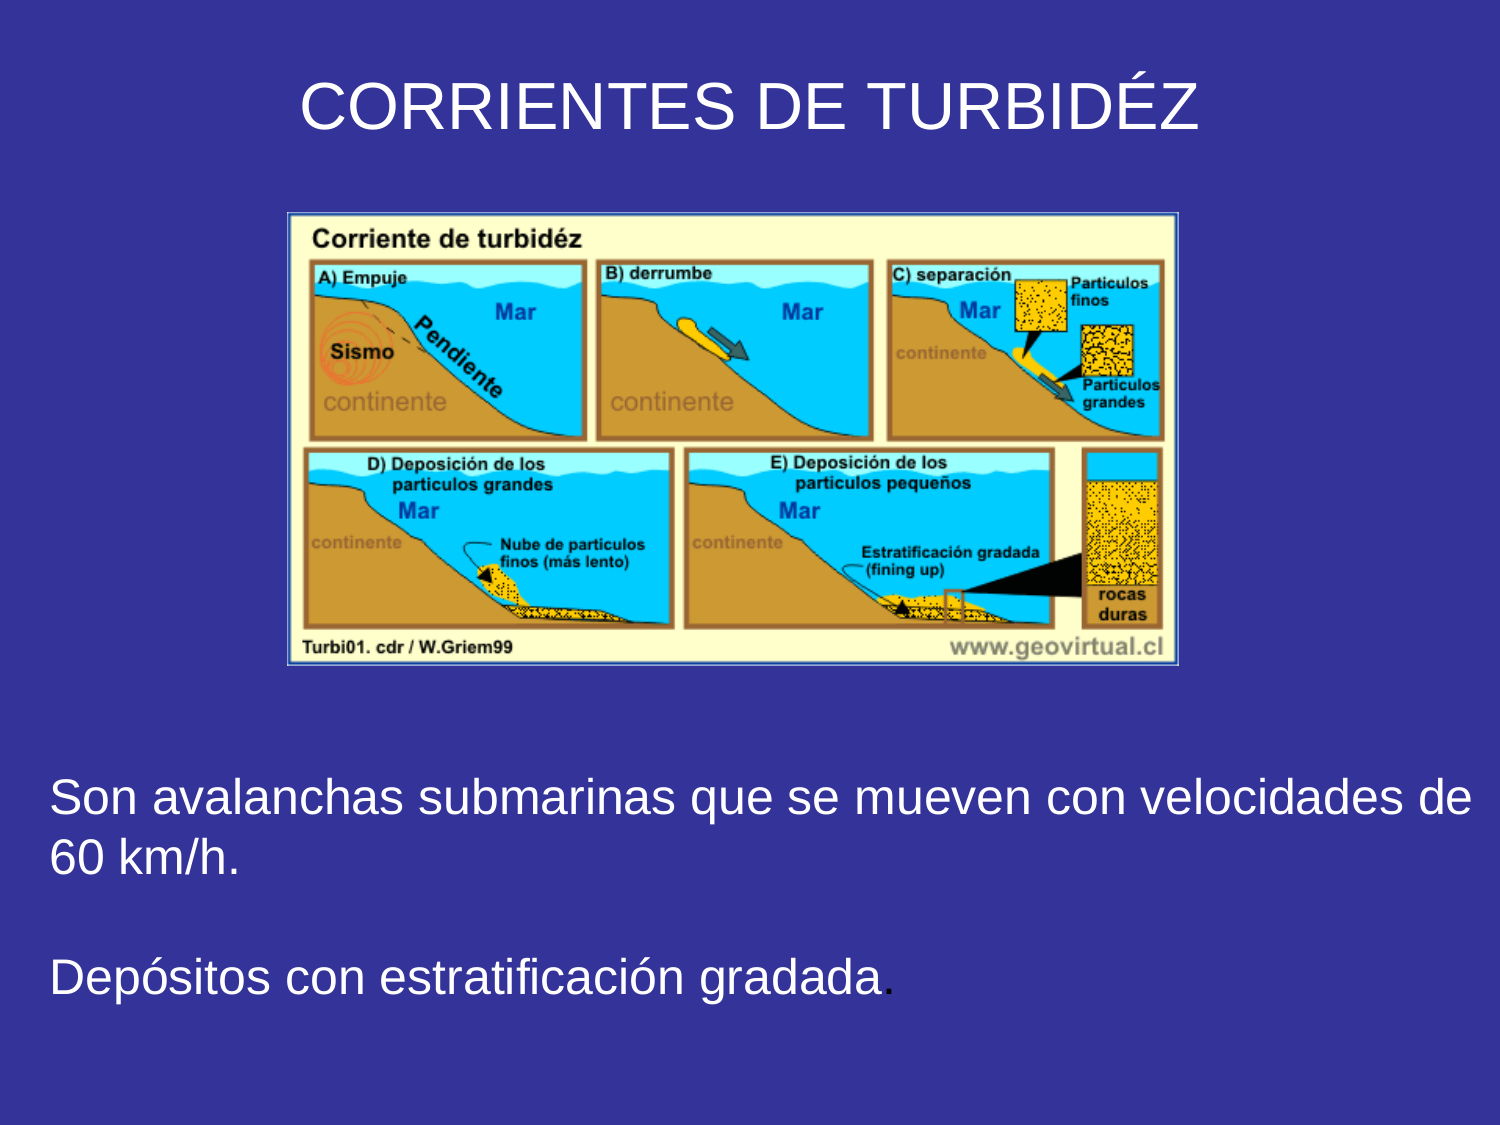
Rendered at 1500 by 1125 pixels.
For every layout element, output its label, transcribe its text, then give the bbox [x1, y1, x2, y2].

text_box Son avalanchas submarinas que se mueven con velocidades de 60 km/h. Depósitos con estratificación gradada. [34, 756, 1490, 1012]
picture [287, 212, 1179, 666]
title CORRIENTES DE TURBIDÉZ [75, 37, 1426, 168]
